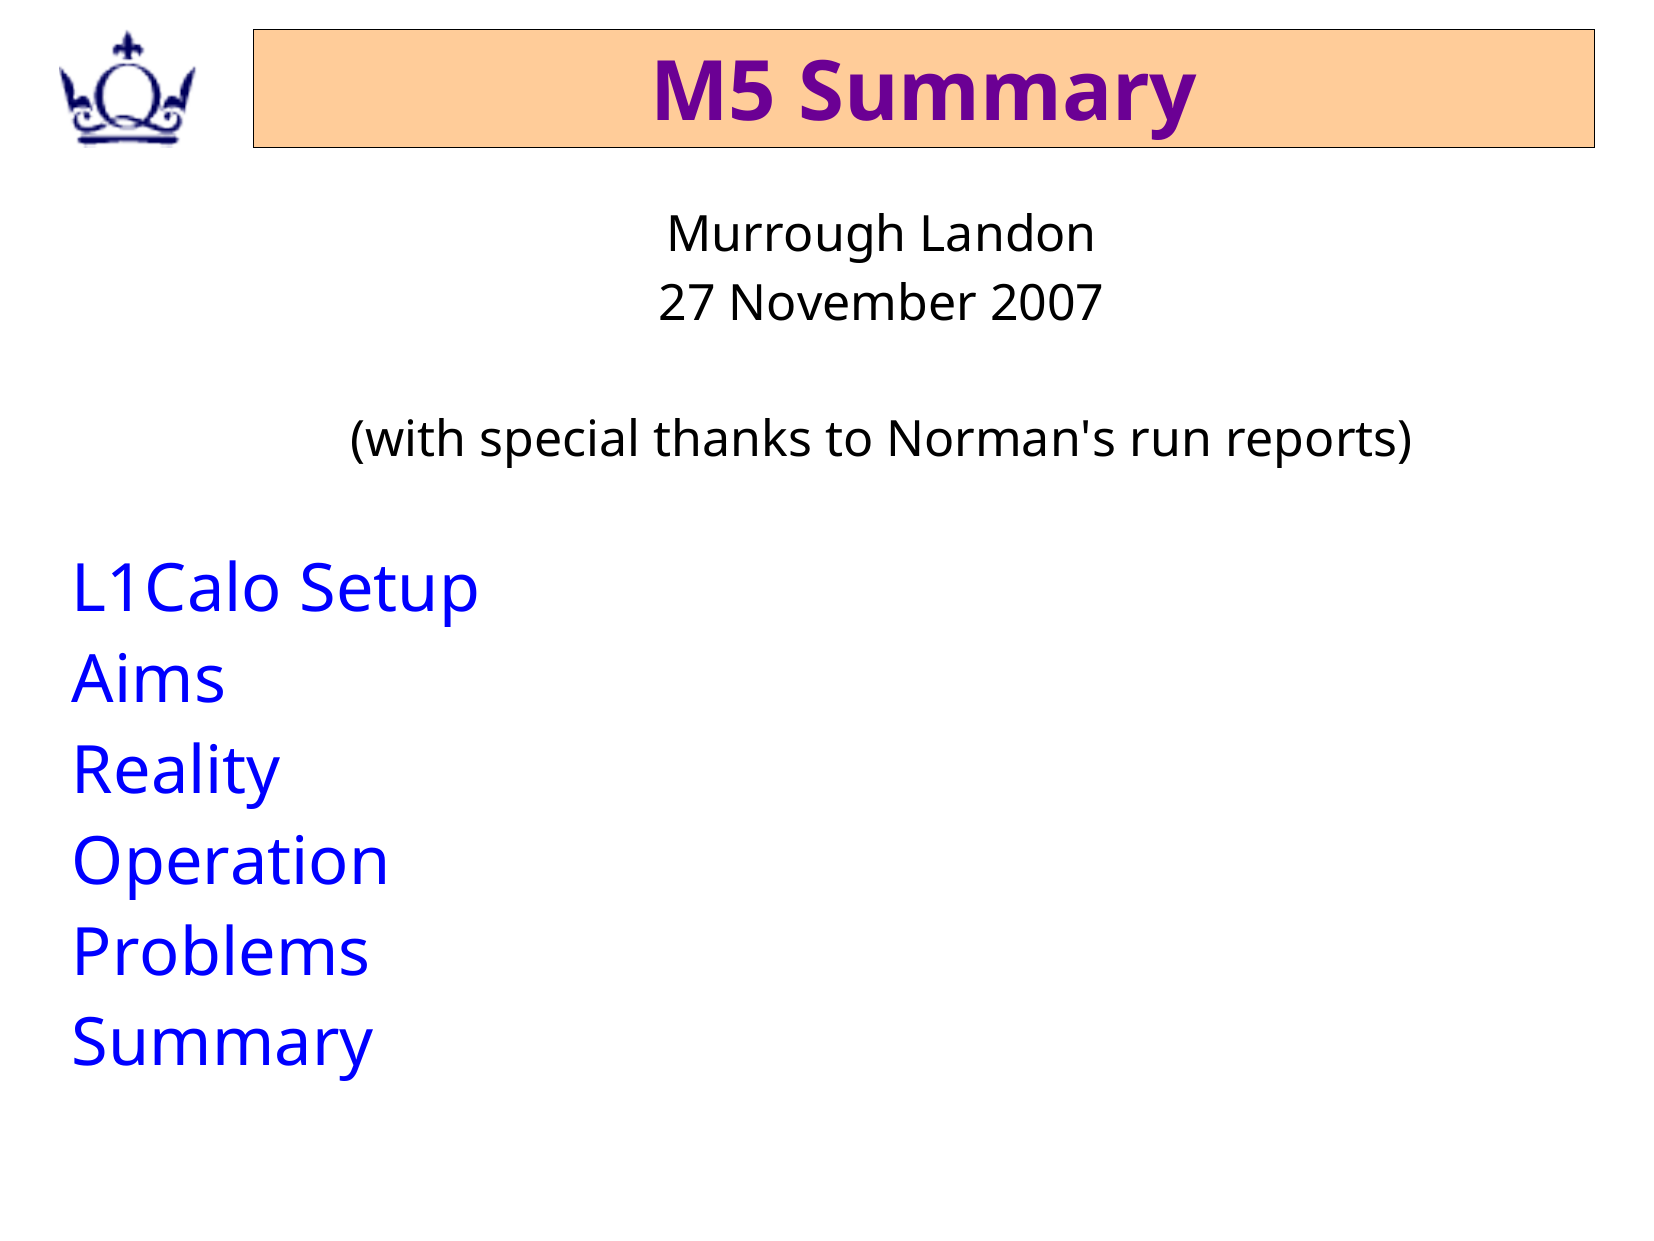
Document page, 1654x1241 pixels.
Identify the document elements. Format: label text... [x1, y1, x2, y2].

list L1Calo Setup Aims Reality Operation Problems Summary [54, 540, 1590, 1101]
title M5 Summary [253, 29, 1595, 148]
text_box Murrough Landon 27 November 2007 (with special thanks to Norman's run reports) [260, 198, 1503, 478]
picture [59, 29, 200, 148]
